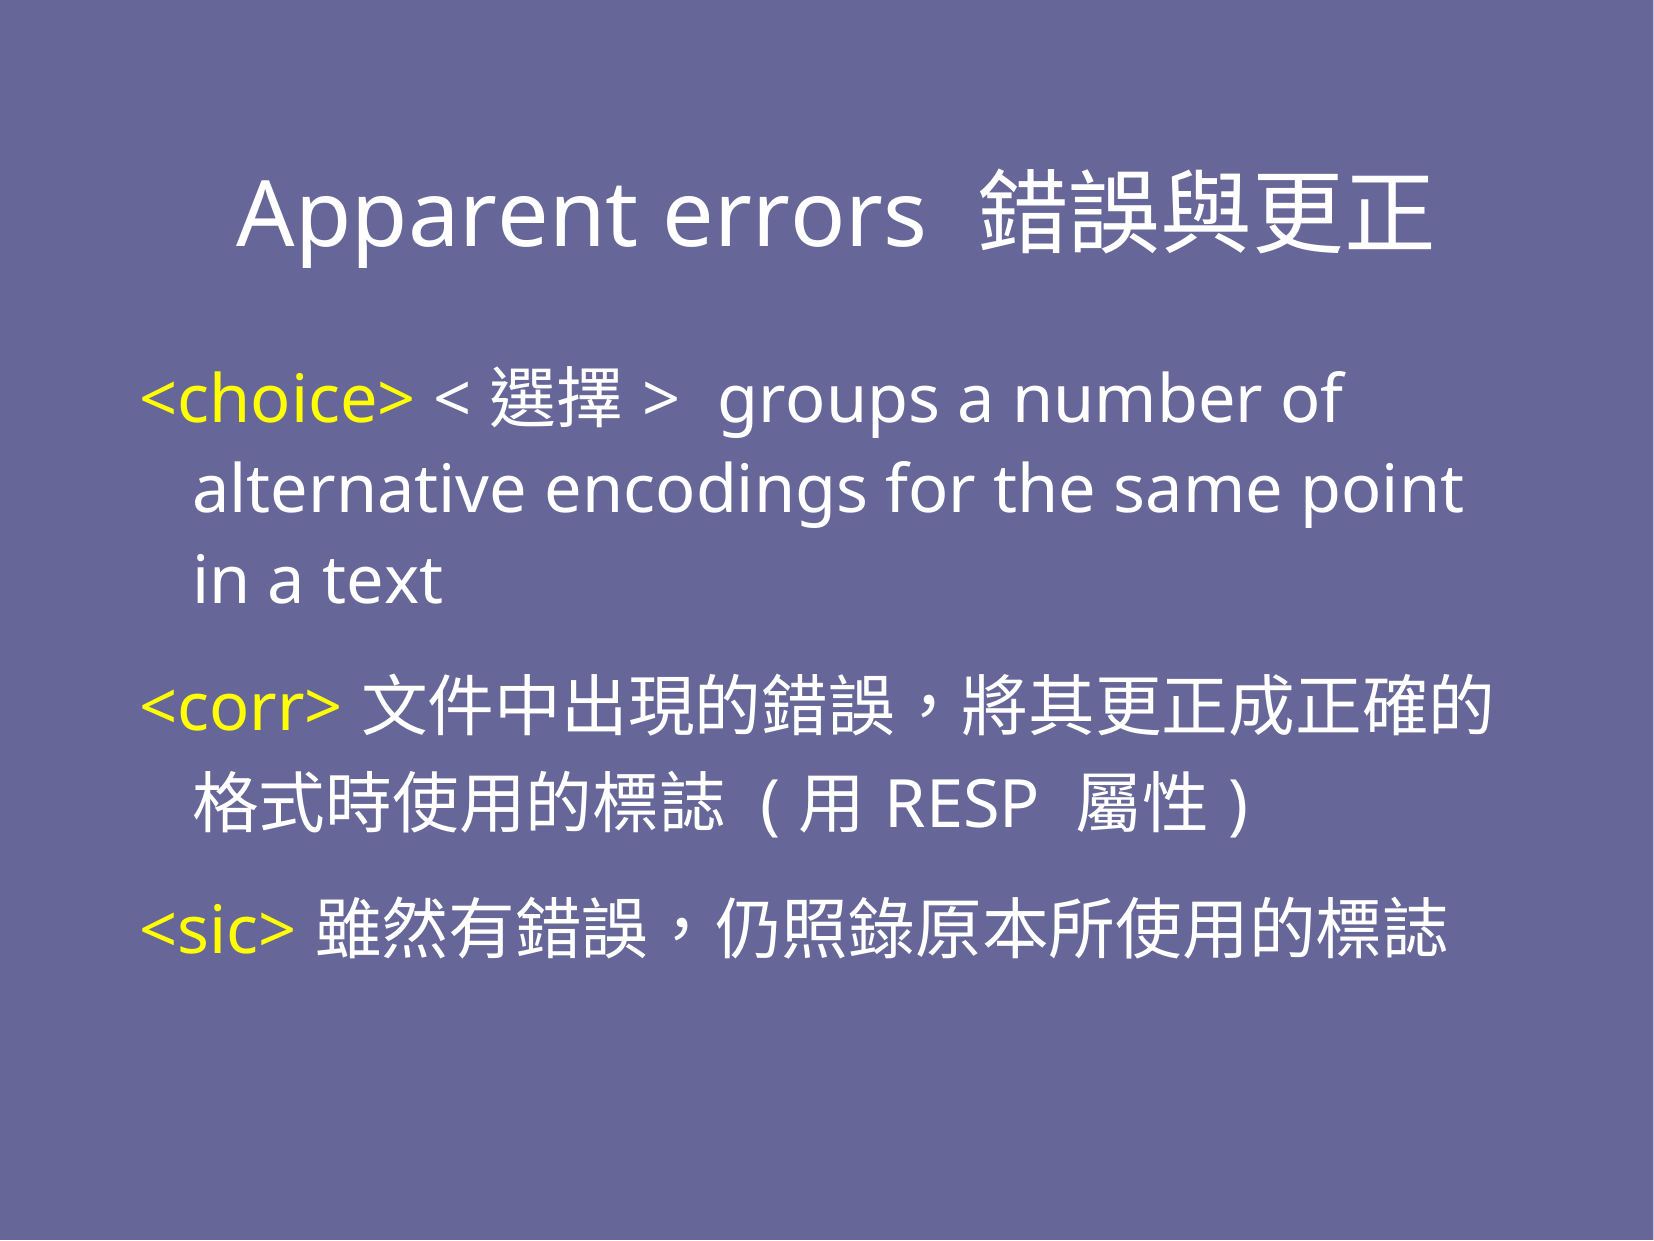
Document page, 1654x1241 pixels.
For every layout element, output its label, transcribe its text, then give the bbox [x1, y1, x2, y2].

title Apparent errors 錯誤與更正 [121, 102, 1534, 310]
list <choice> <選擇> groups a number of alternative encodings for the same point in a text <corr>文件中出現的錯誤，將其更正成正確的格式時使用的標誌 (用RESP 屬性) <sic>雖然有錯誤，仍照錄原本所使用的標誌 [121, 344, 1534, 1127]
